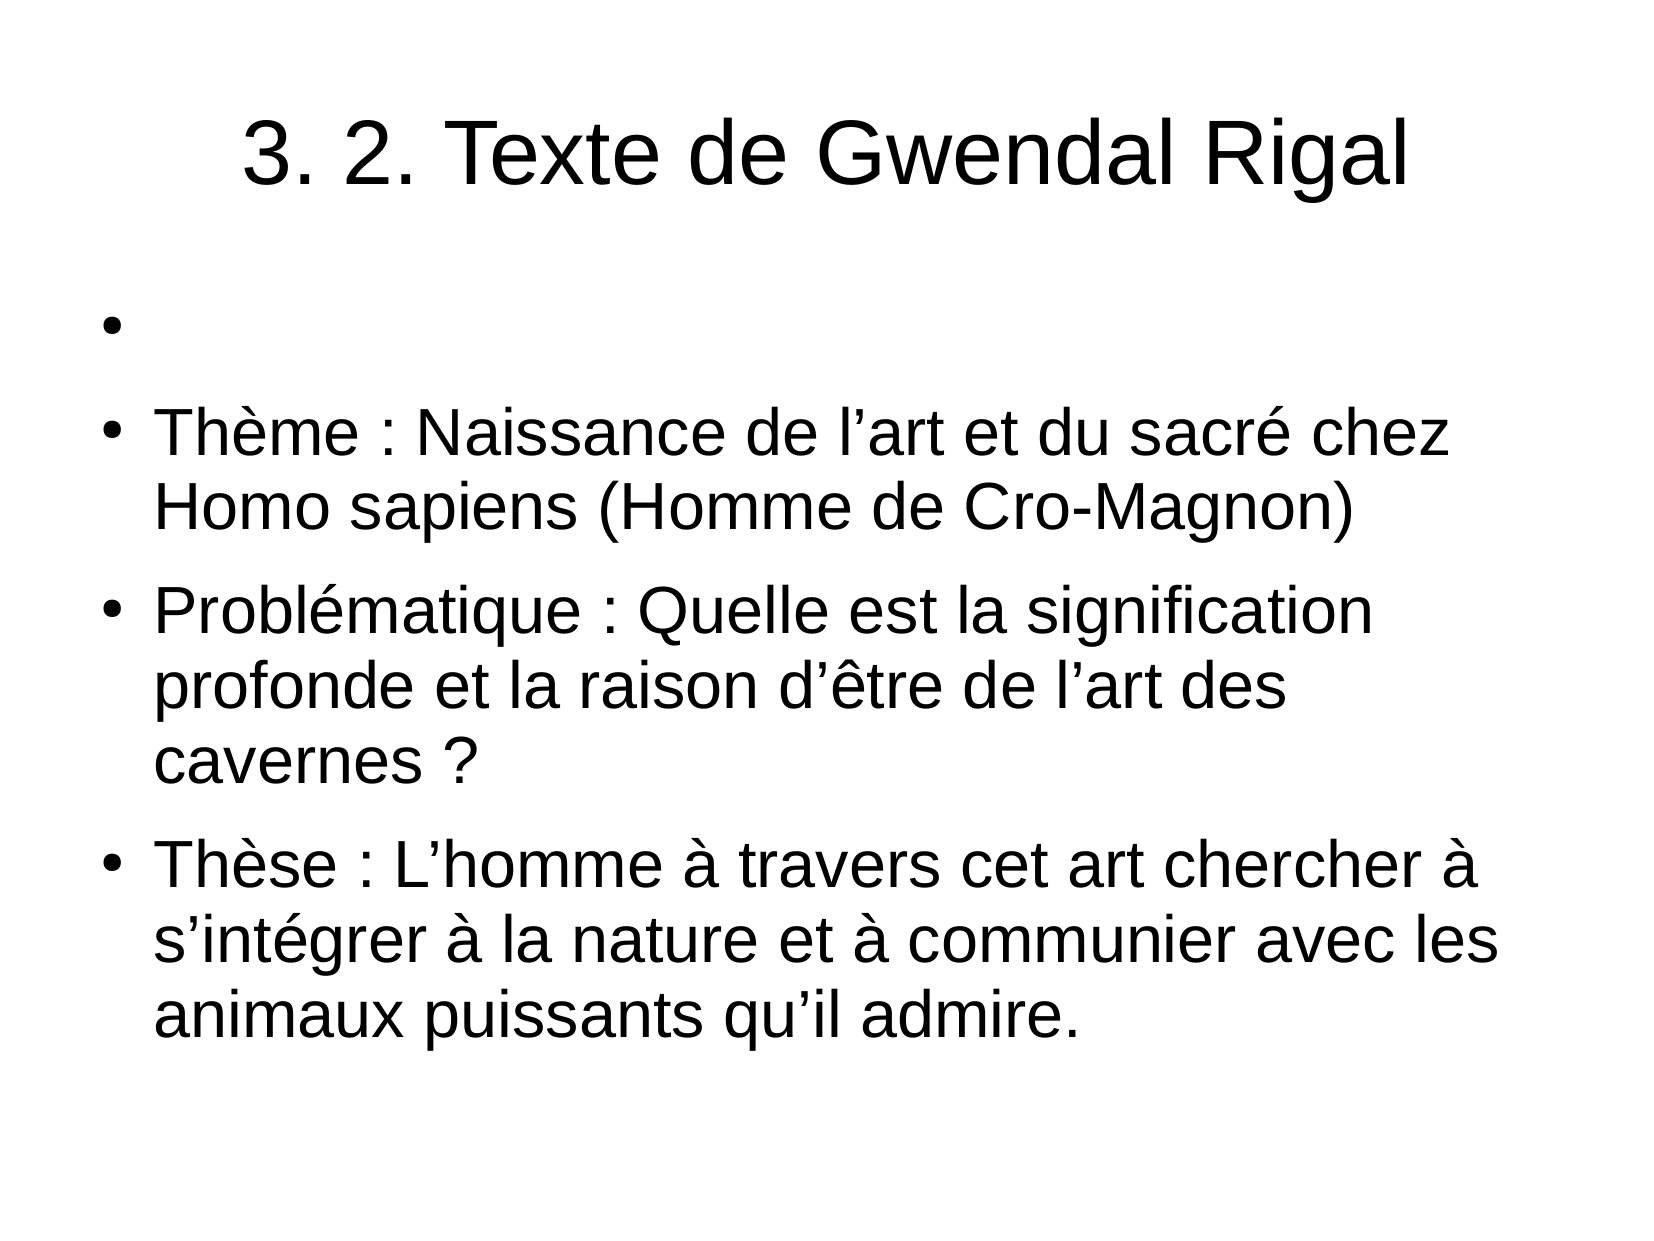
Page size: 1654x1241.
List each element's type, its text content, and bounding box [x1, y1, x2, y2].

title 3. 2. Texte de Gwendal Rigal [82, 49, 1571, 257]
list Thème : Naissance de l’art et du sacré chez Homo sapiens (Homme de Cro-Magnon) Problématique : Quelle est la signification profonde et la raison d’être de l’art des cavernes ? Thèse : L’homme à travers cet art chercher à s’intégrer à la nature et à communier avec les animaux puissants qu’il admire. [82, 290, 1571, 1010]
